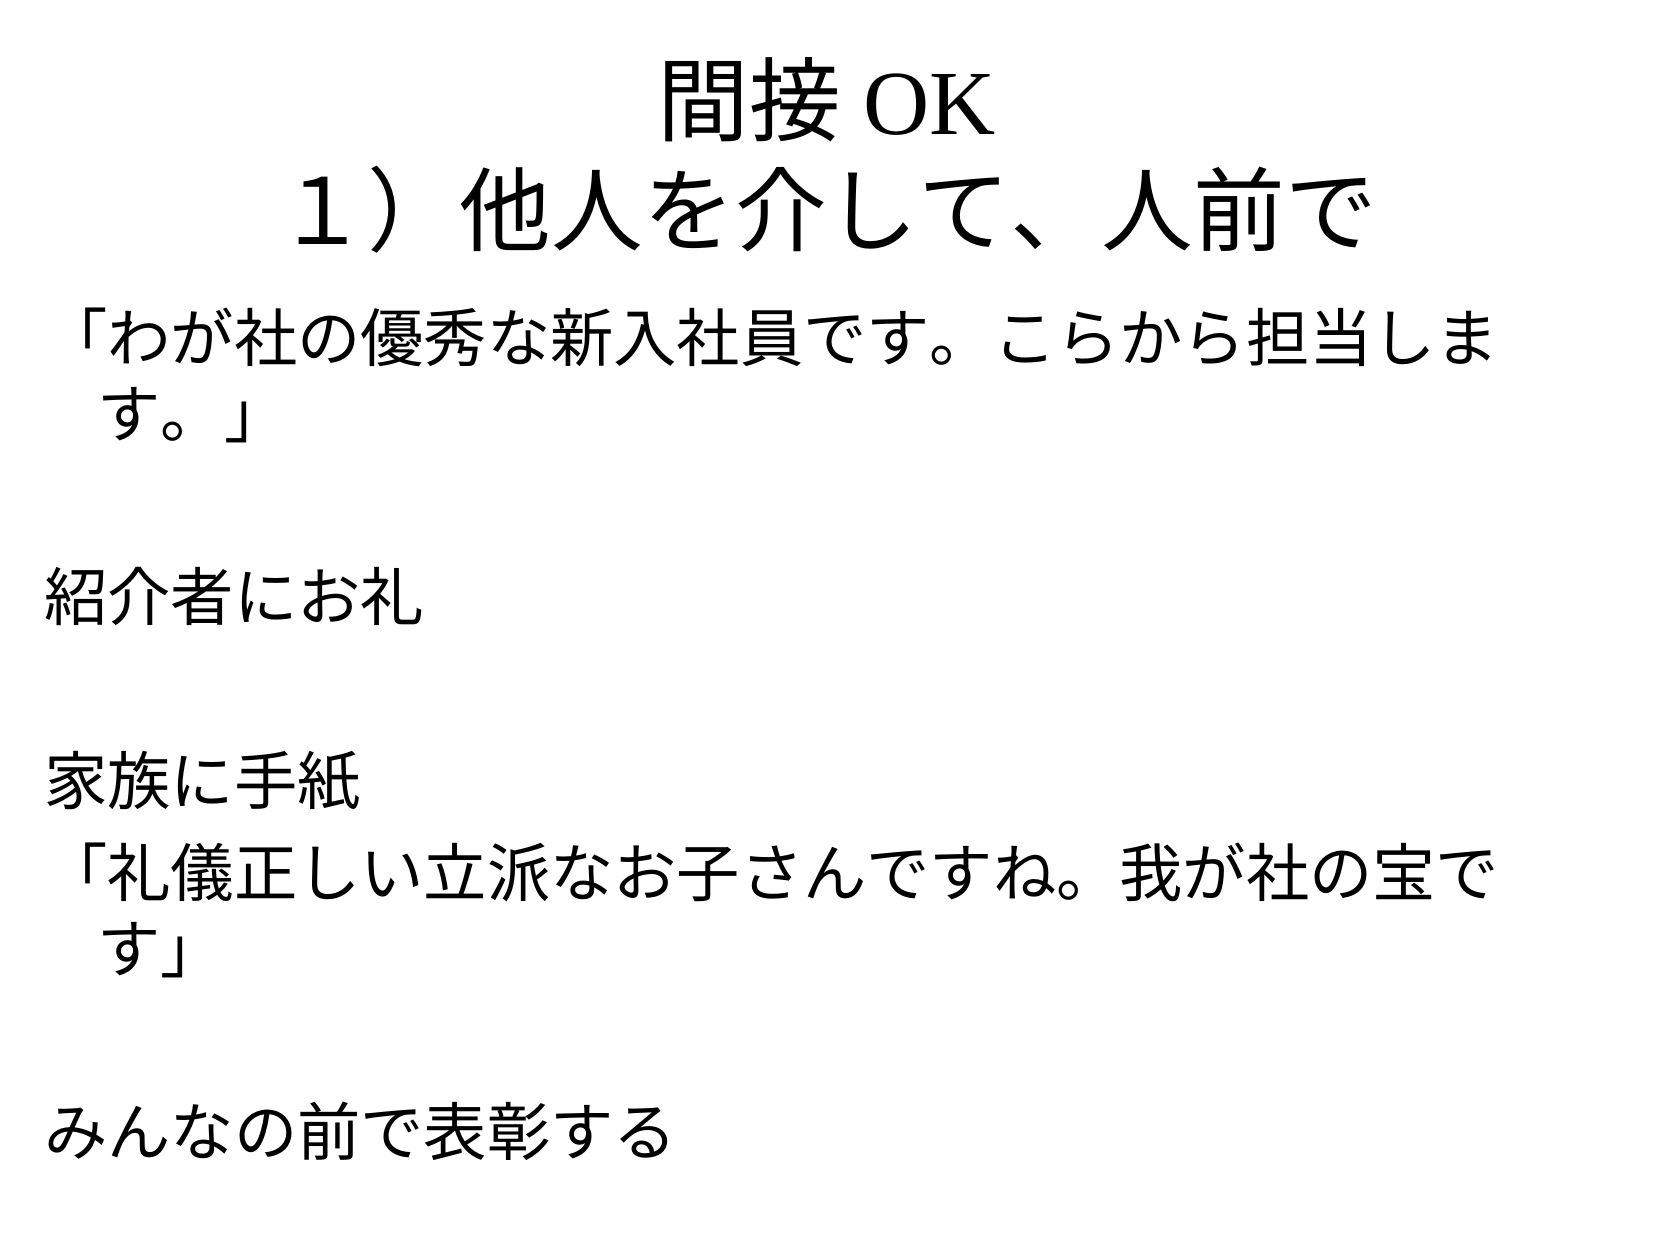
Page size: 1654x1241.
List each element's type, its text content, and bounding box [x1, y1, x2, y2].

title 間接OK １）他人を介して、人前で [82, 35, 1571, 271]
list 「わが社の優秀な新入社員です。こらから担当します。」 紹介者にお礼 家族に手紙 「礼儀正しい立派なお子さんですね。我が社の宝です」 みんなの前で表彰する [29, 290, 1625, 1182]
